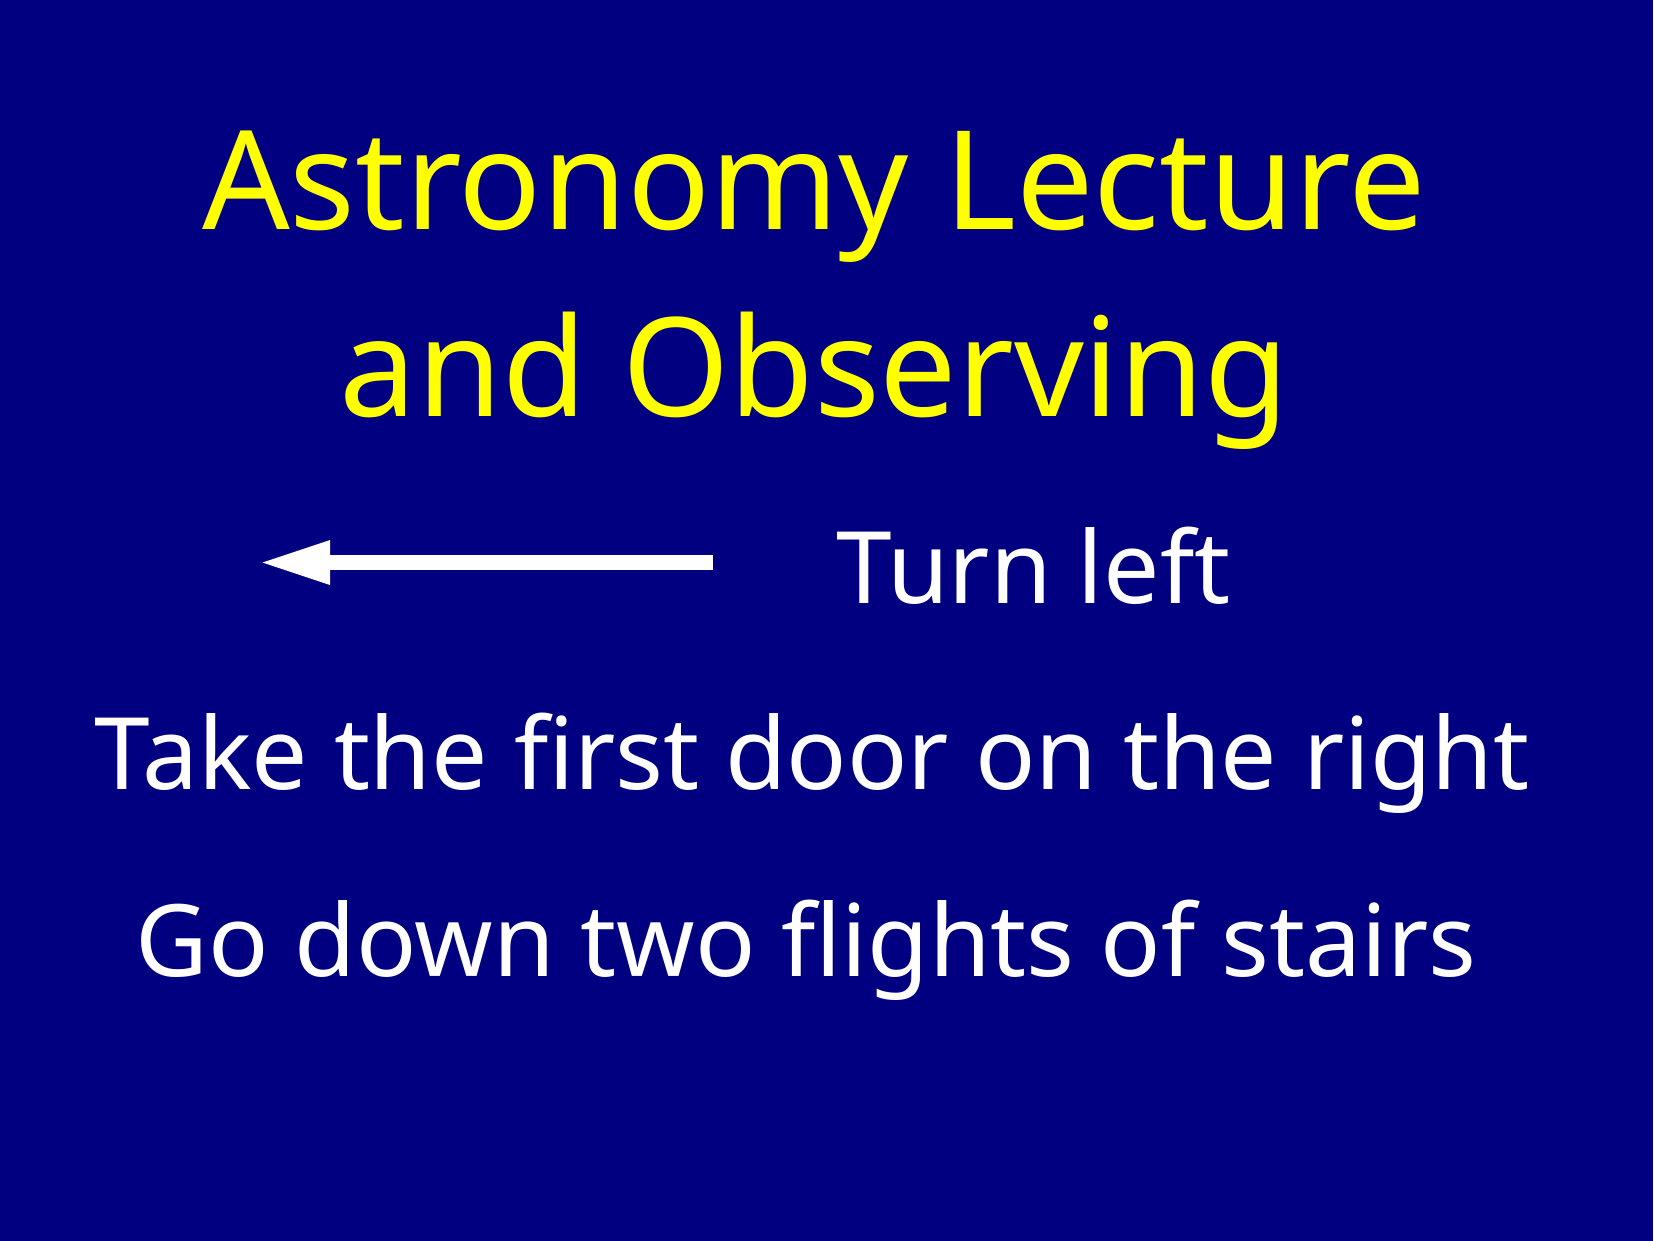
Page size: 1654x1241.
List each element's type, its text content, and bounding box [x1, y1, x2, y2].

text_box Go down two flights of stairs [120, 862, 1549, 998]
text_box Take the first door on the right [80, 675, 1613, 811]
text_box Turn left [821, 489, 1270, 625]
text_box Astronomy Lecture and Observing [187, 75, 1500, 422]
